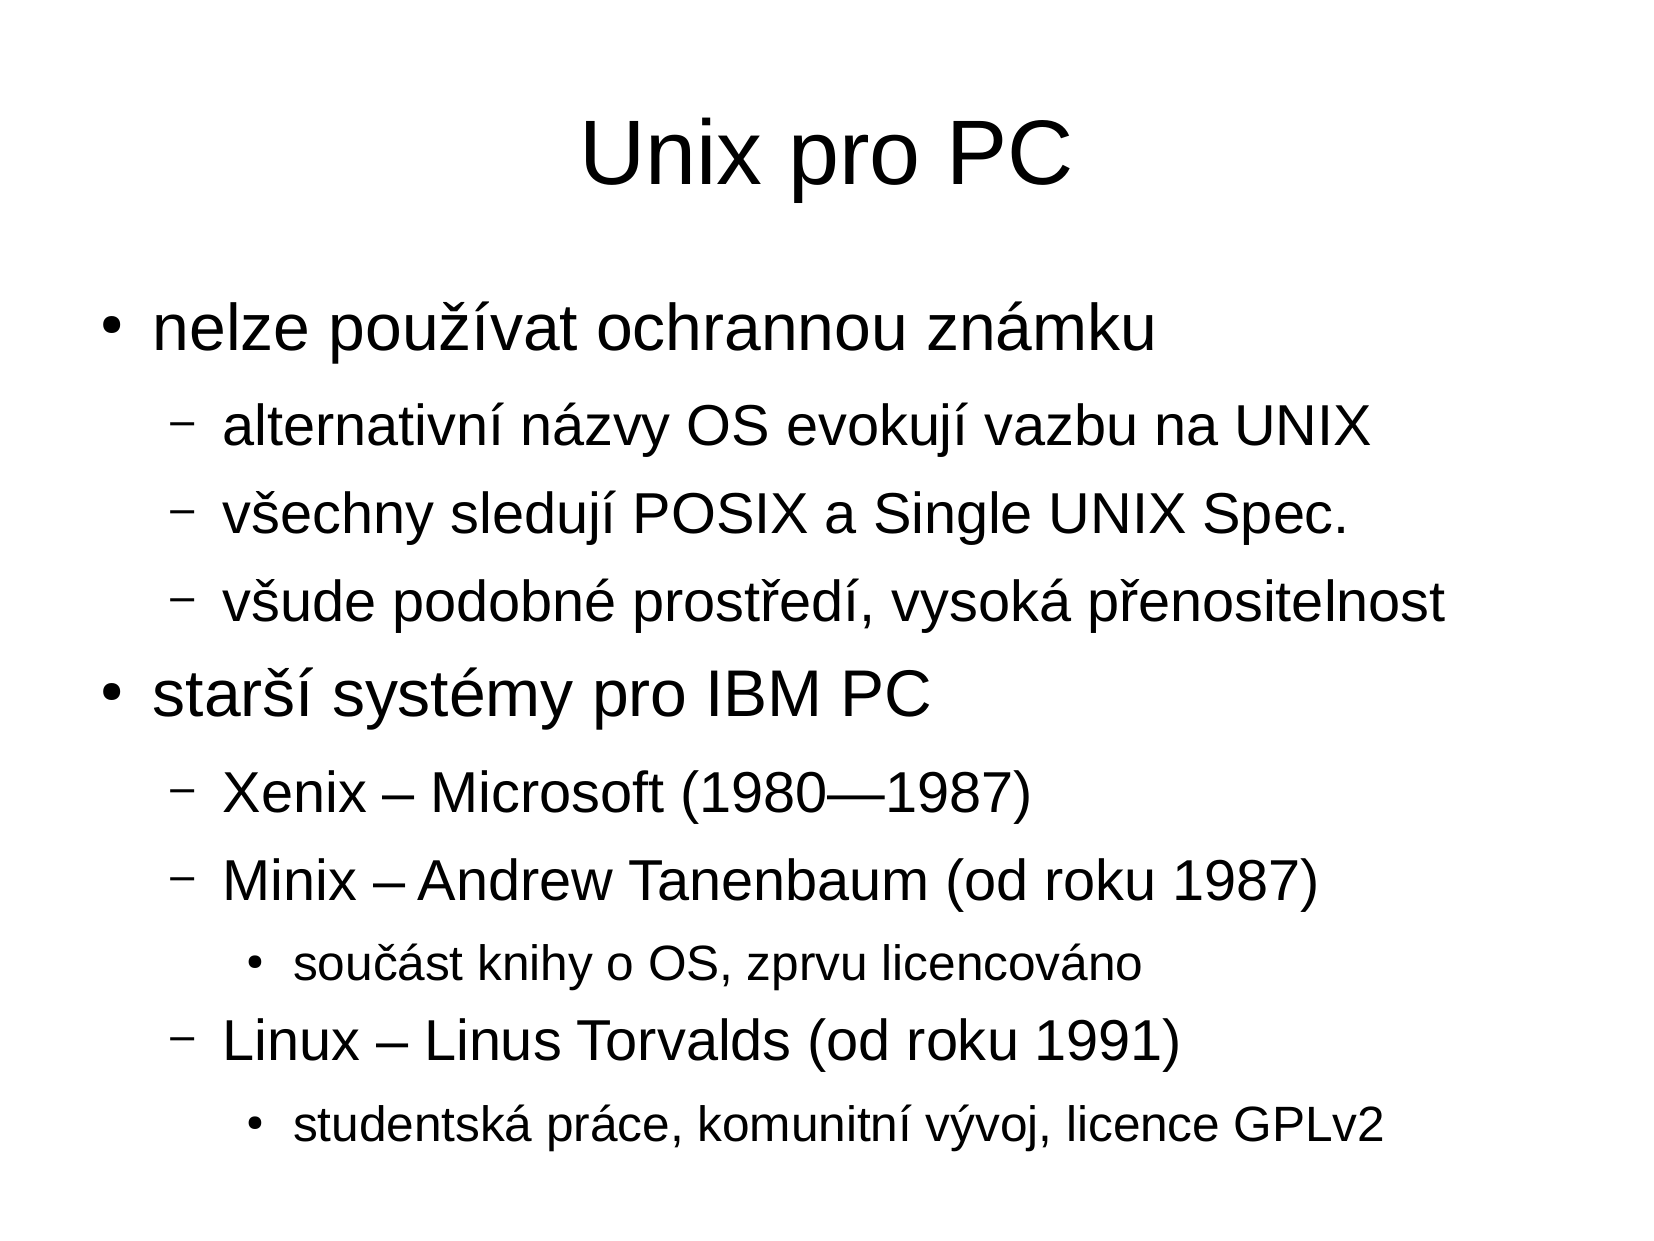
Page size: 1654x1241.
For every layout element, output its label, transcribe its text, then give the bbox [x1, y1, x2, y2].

title Unix pro PC [82, 56, 1571, 250]
list nelze používat ochrannou známku alternativní názvy OS evokují vazbu na UNIX všechny sledují POSIX a Single UNIX Spec. všude podobné prostředí, vysoká přenositelnost starší systémy pro IBM PC Xenix – Microsoft (1980—1987) Minix – Andrew Tanenbaum (od roku 1987) součást knihy o OS, zprvu licencováno Linux – Linus Torvalds (od roku 1991) studentská práce, komunitní vývoj, licence GPLv2 [82, 290, 1571, 1159]
